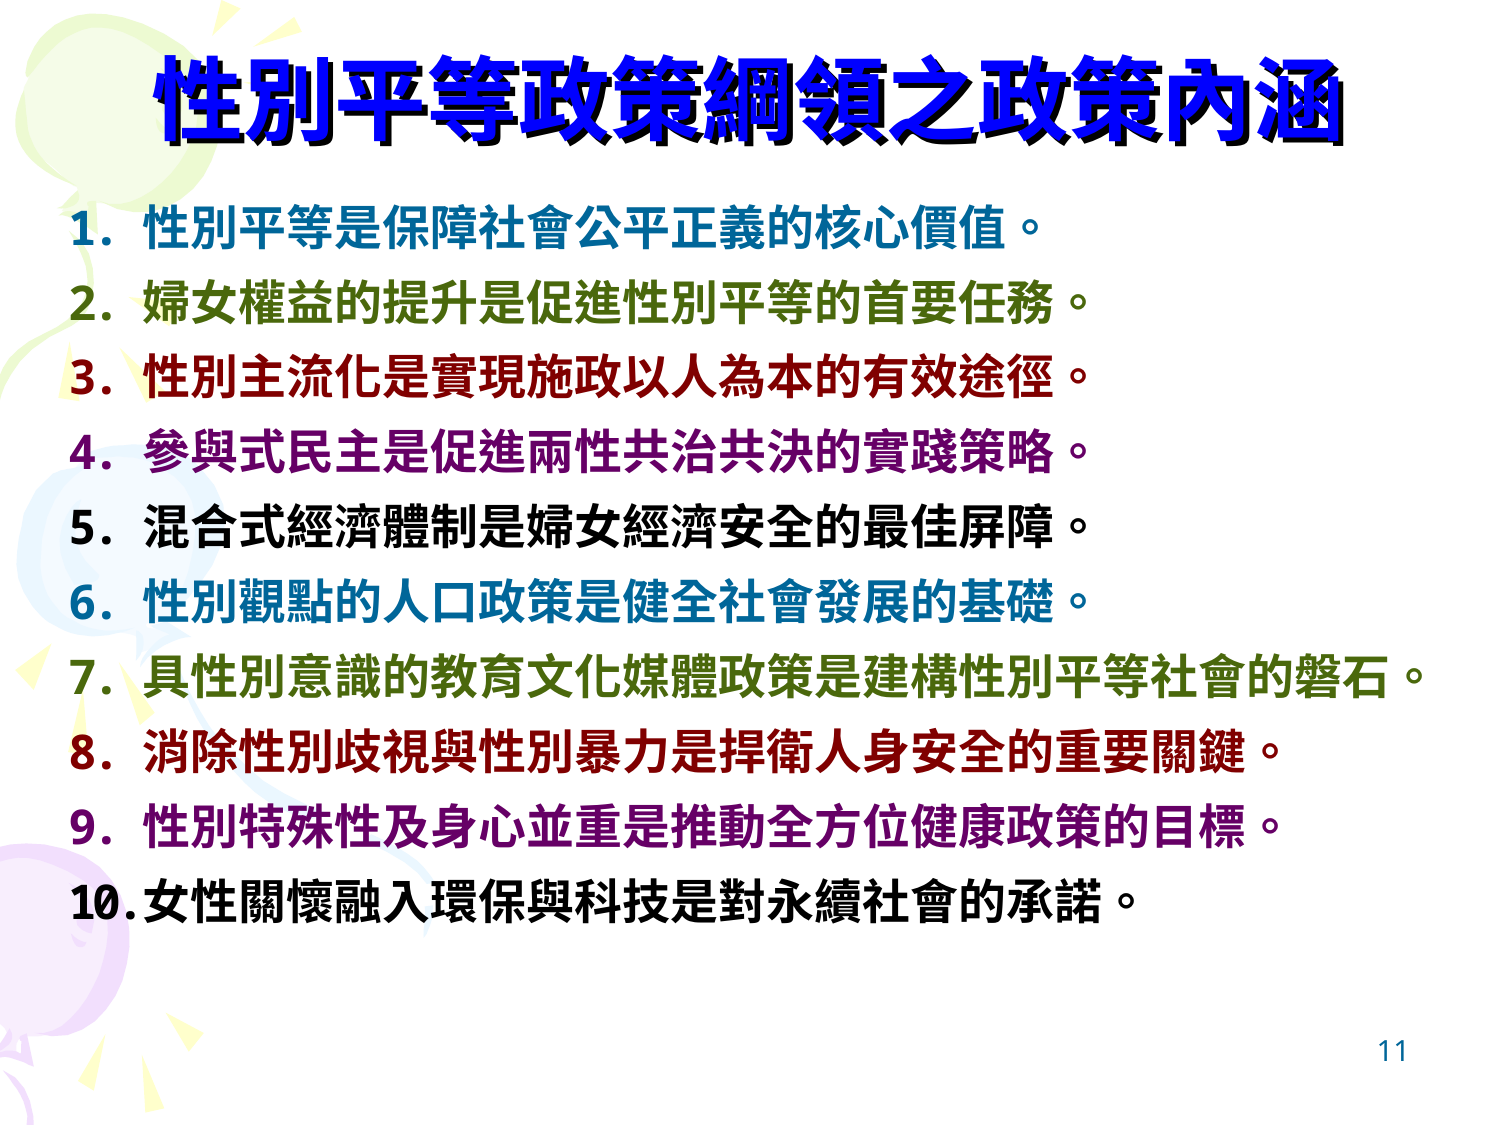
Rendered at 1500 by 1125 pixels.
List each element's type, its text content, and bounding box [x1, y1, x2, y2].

title 性別平等政策綱領之政策內涵 [72, 16, 1424, 161]
text_box <編號> [1074, 1024, 1426, 1100]
list 性別平等是保障社會公平正義的核心價值。 婦女權益的提升是促進性別平等的首要任務。 性別主流化是實現施政以人為本的有效途徑。 參與式民主是促進兩性共治共決的實踐策略。 混合式經濟體制是婦女經濟安全的最佳屏障。 性別觀點的人口政策是健全社會發展的基礎。 具性別意識的教育文化媒體政策是建構性別平等社會的磐石。 消除性別歧視與性別暴力是捍衛人身安全的重要關鍵。 性別特殊性及身心並重是推動全方位健康政策的目標。 女性關懷融入環保與科技是對永續社會的承諾。 [53, 184, 1459, 1065]
